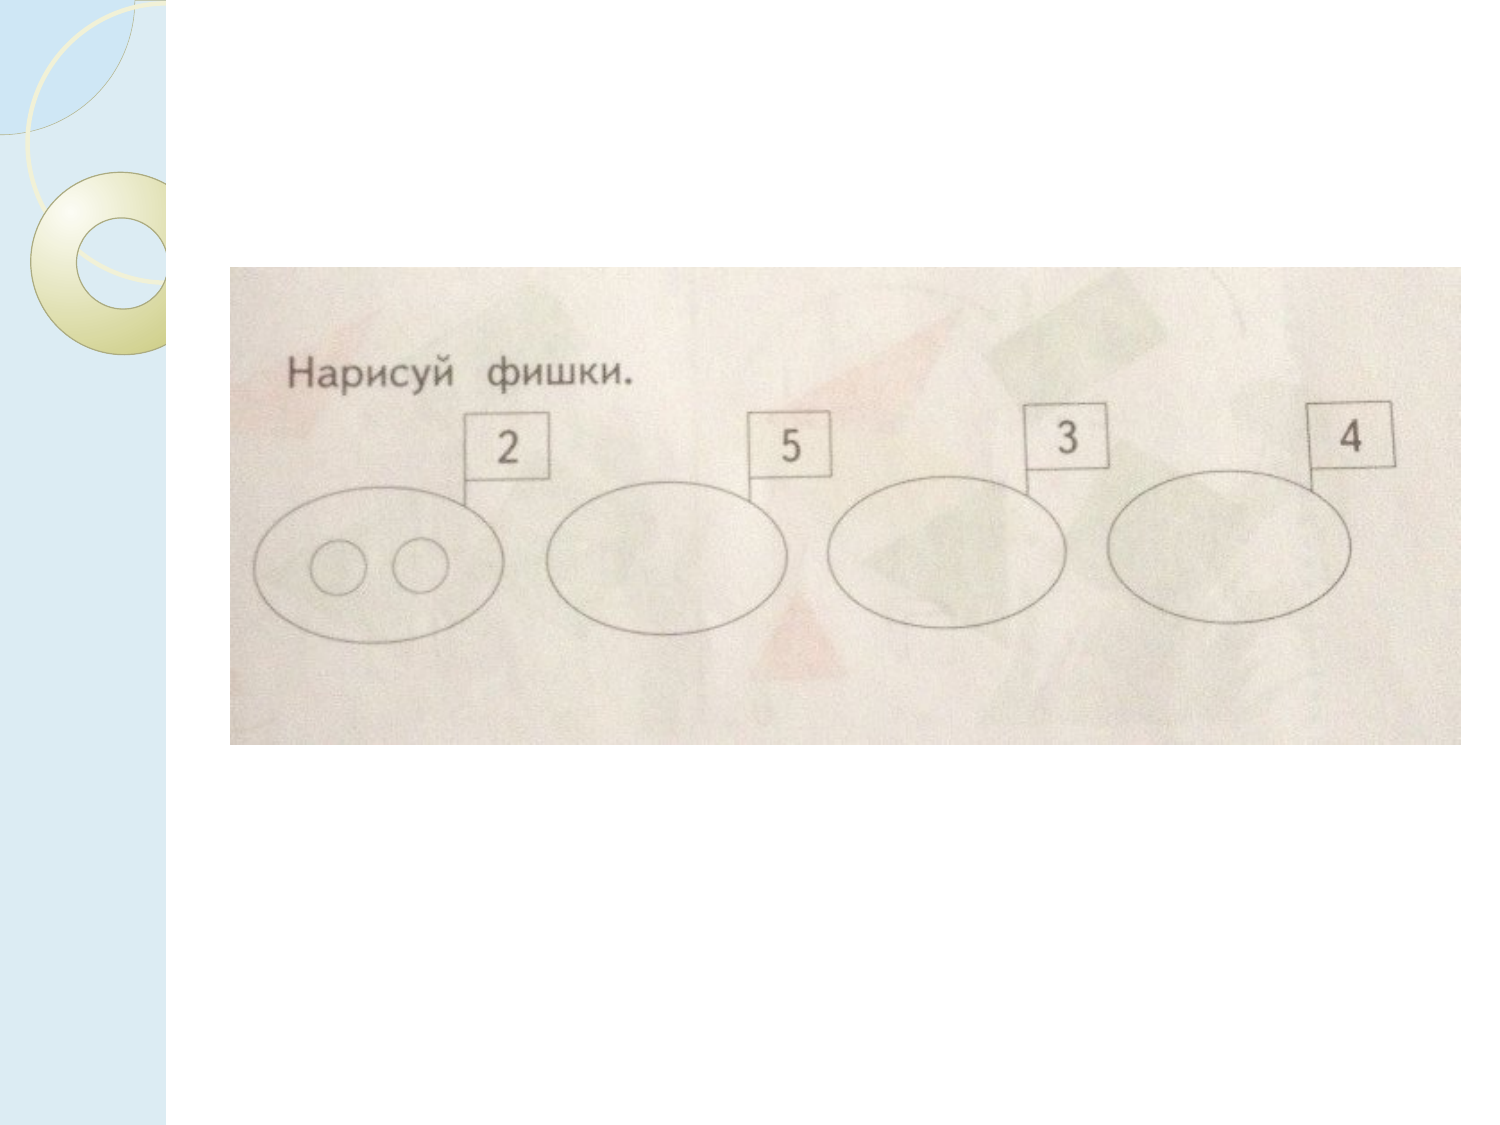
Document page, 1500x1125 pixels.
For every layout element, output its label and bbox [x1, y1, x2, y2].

picture [230, 267, 1461, 745]
